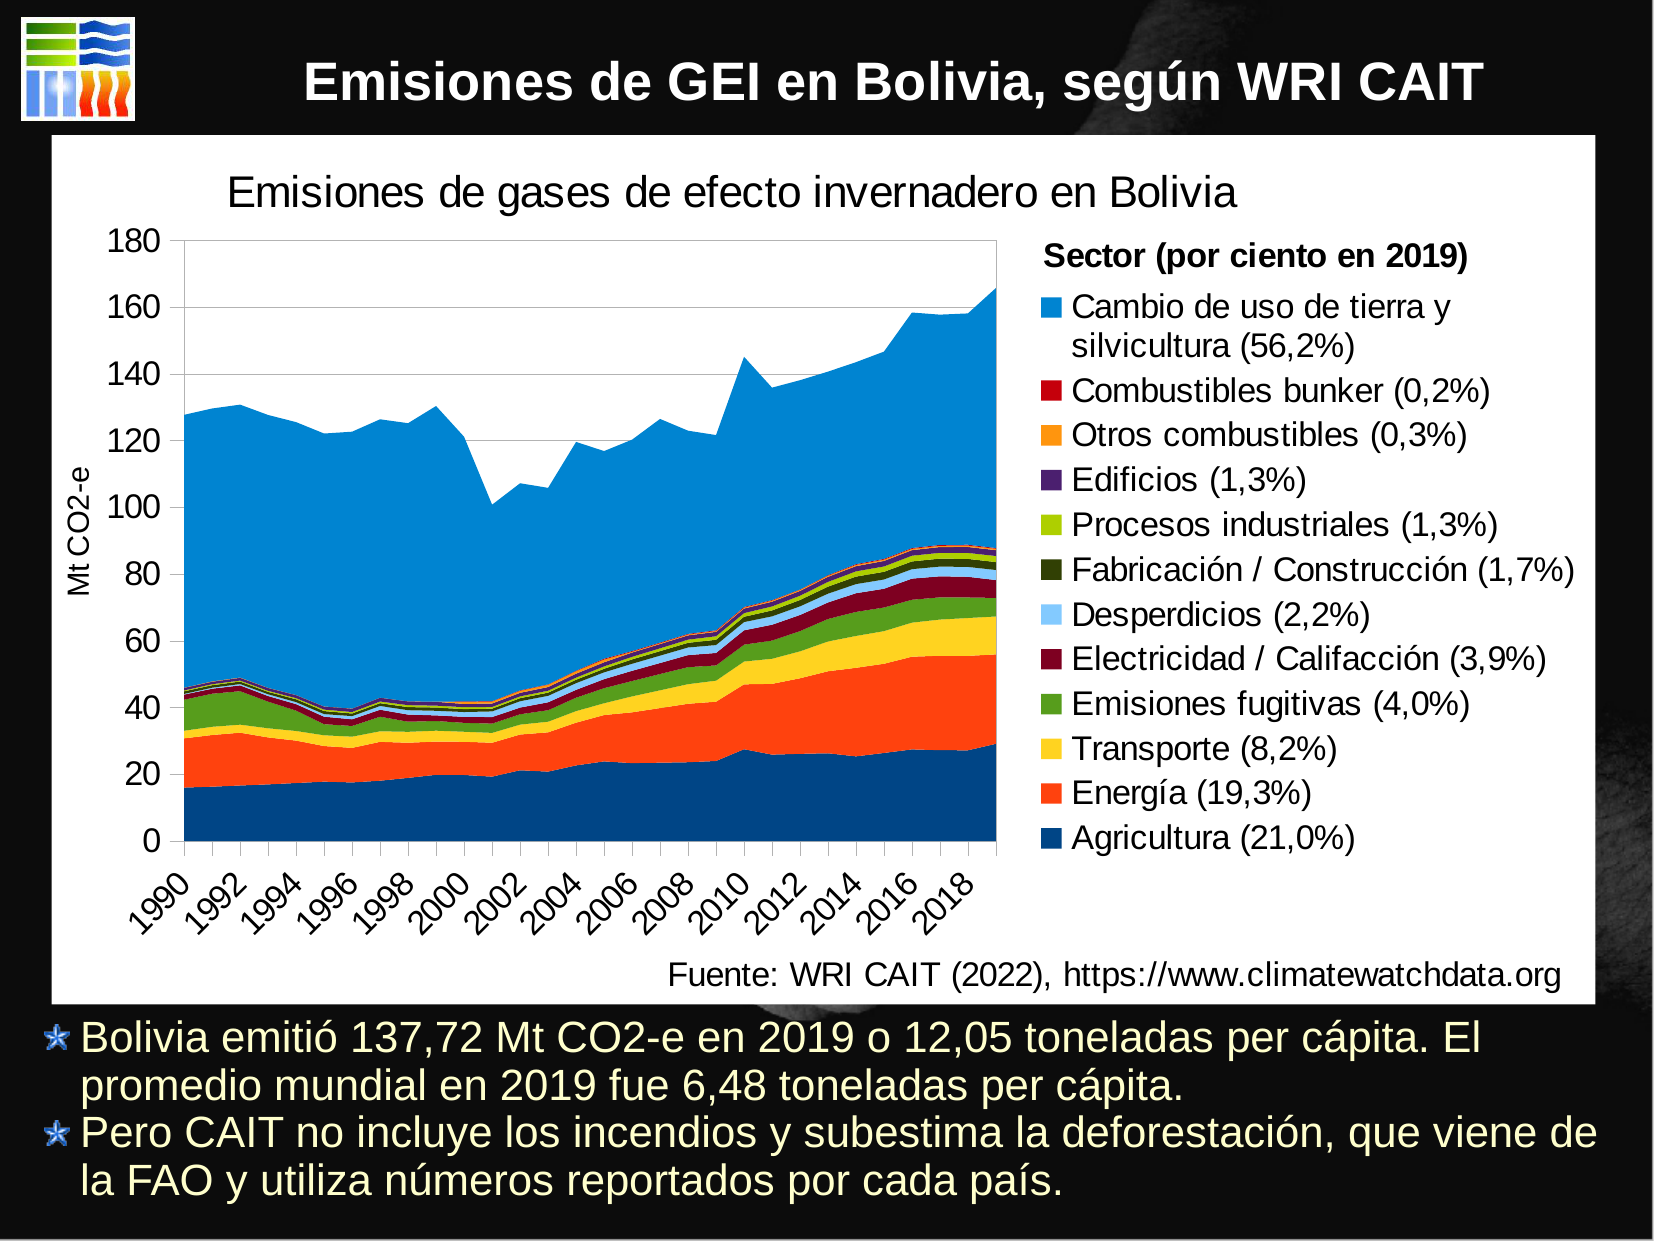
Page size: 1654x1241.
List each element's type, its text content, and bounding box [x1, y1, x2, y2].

text_box Bolivia emitió 137,72 Mt CO2-e en 2019 o 12,05 toneladas per cápita. El promedio mundial en 2019 fue 6,48 toneladas per cápita. Pero CAIT no incluye los incendios y subestima la deforestación, que viene de la FAO y utiliza números reportados por cada país. [30, 1006, 1651, 1213]
picture [0, 0, 1654, 1241]
title Emisiones de GEI en Bolivia, según WRI CAIT [169, 0, 1635, 166]
